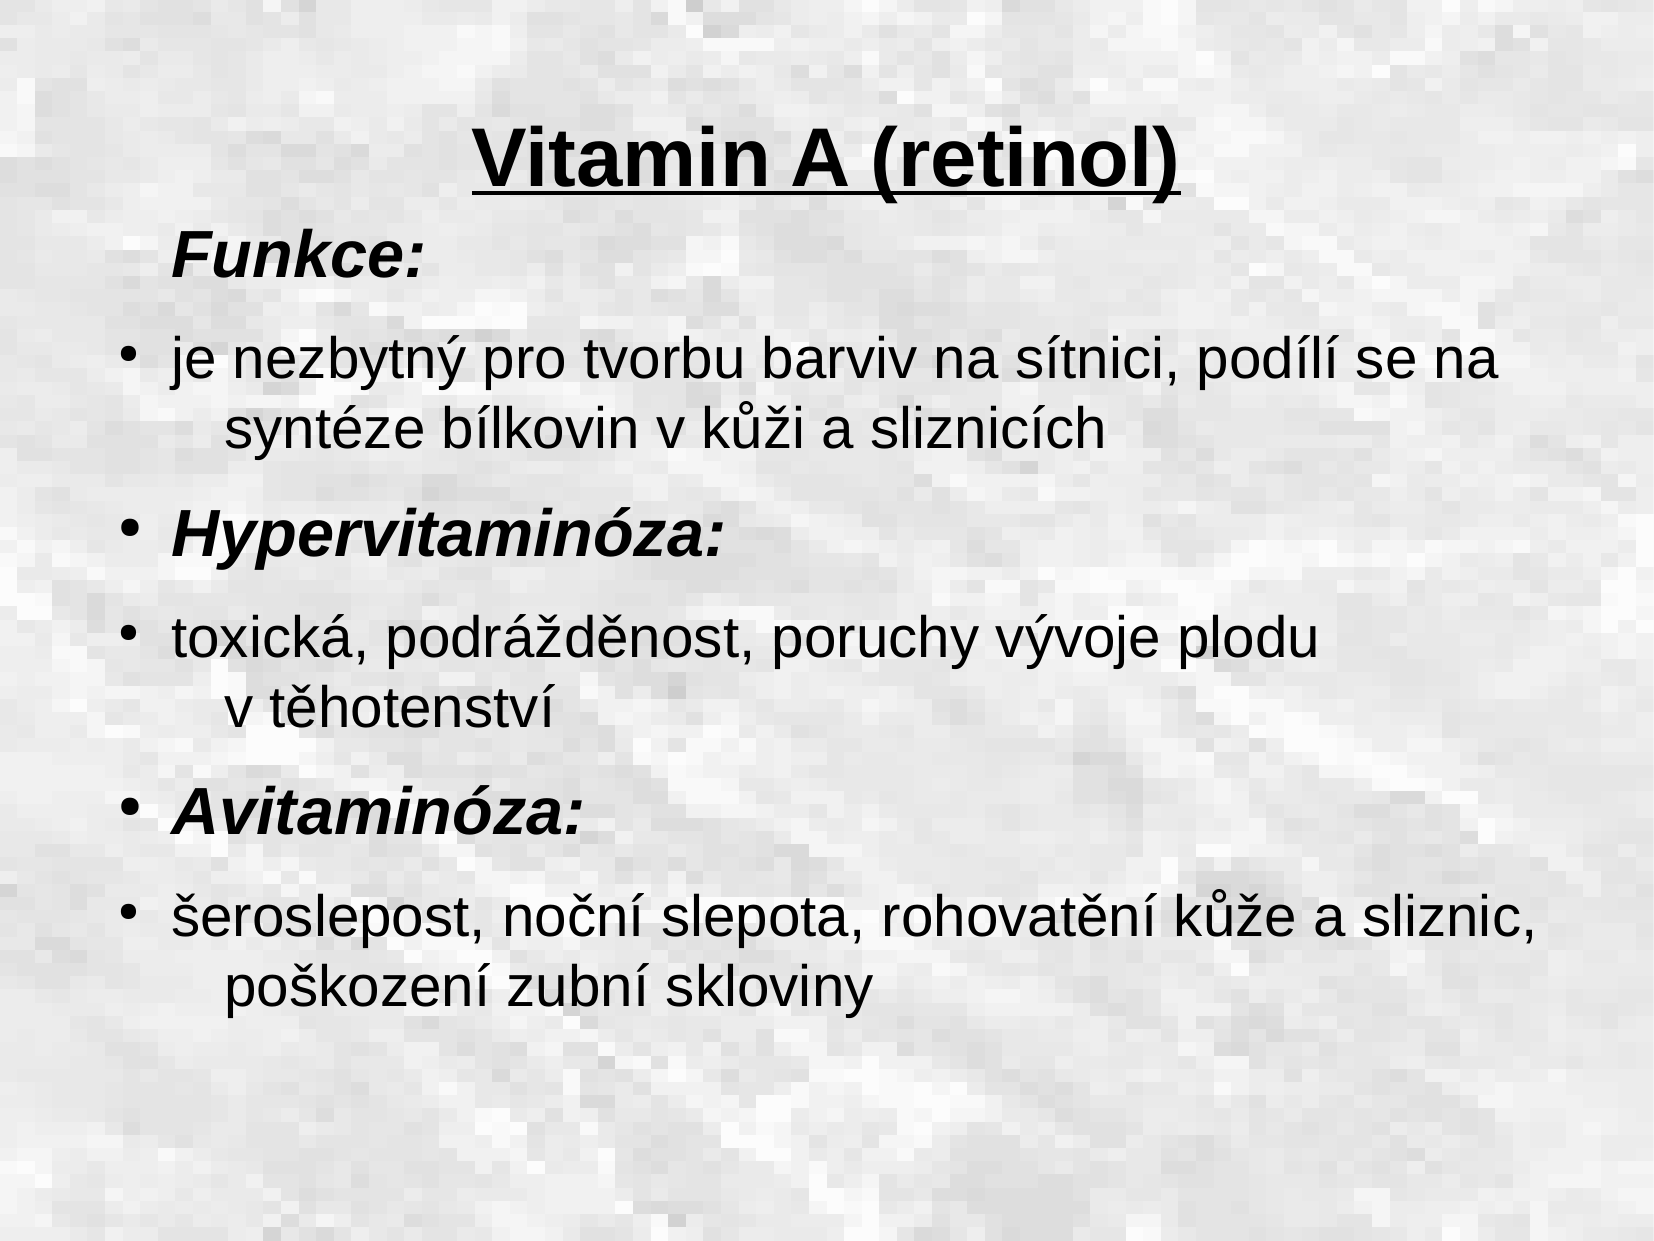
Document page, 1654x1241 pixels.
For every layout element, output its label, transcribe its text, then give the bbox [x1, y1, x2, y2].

title Vitamin A (retinol) [82, 49, 1571, 210]
list Funkce: je nezbytný pro tvorbu barviv na sítnici, podílí se na syntéze bílkovin v kůži a sliznicích Hypervitaminóza: toxická, podrážděnost, poruchy vývoje plodu v těhotenství Avitaminóza: šeroslepost, noční slepota, rohovatění kůže a sliznic, poškození zubní skloviny [82, 210, 1571, 1030]
